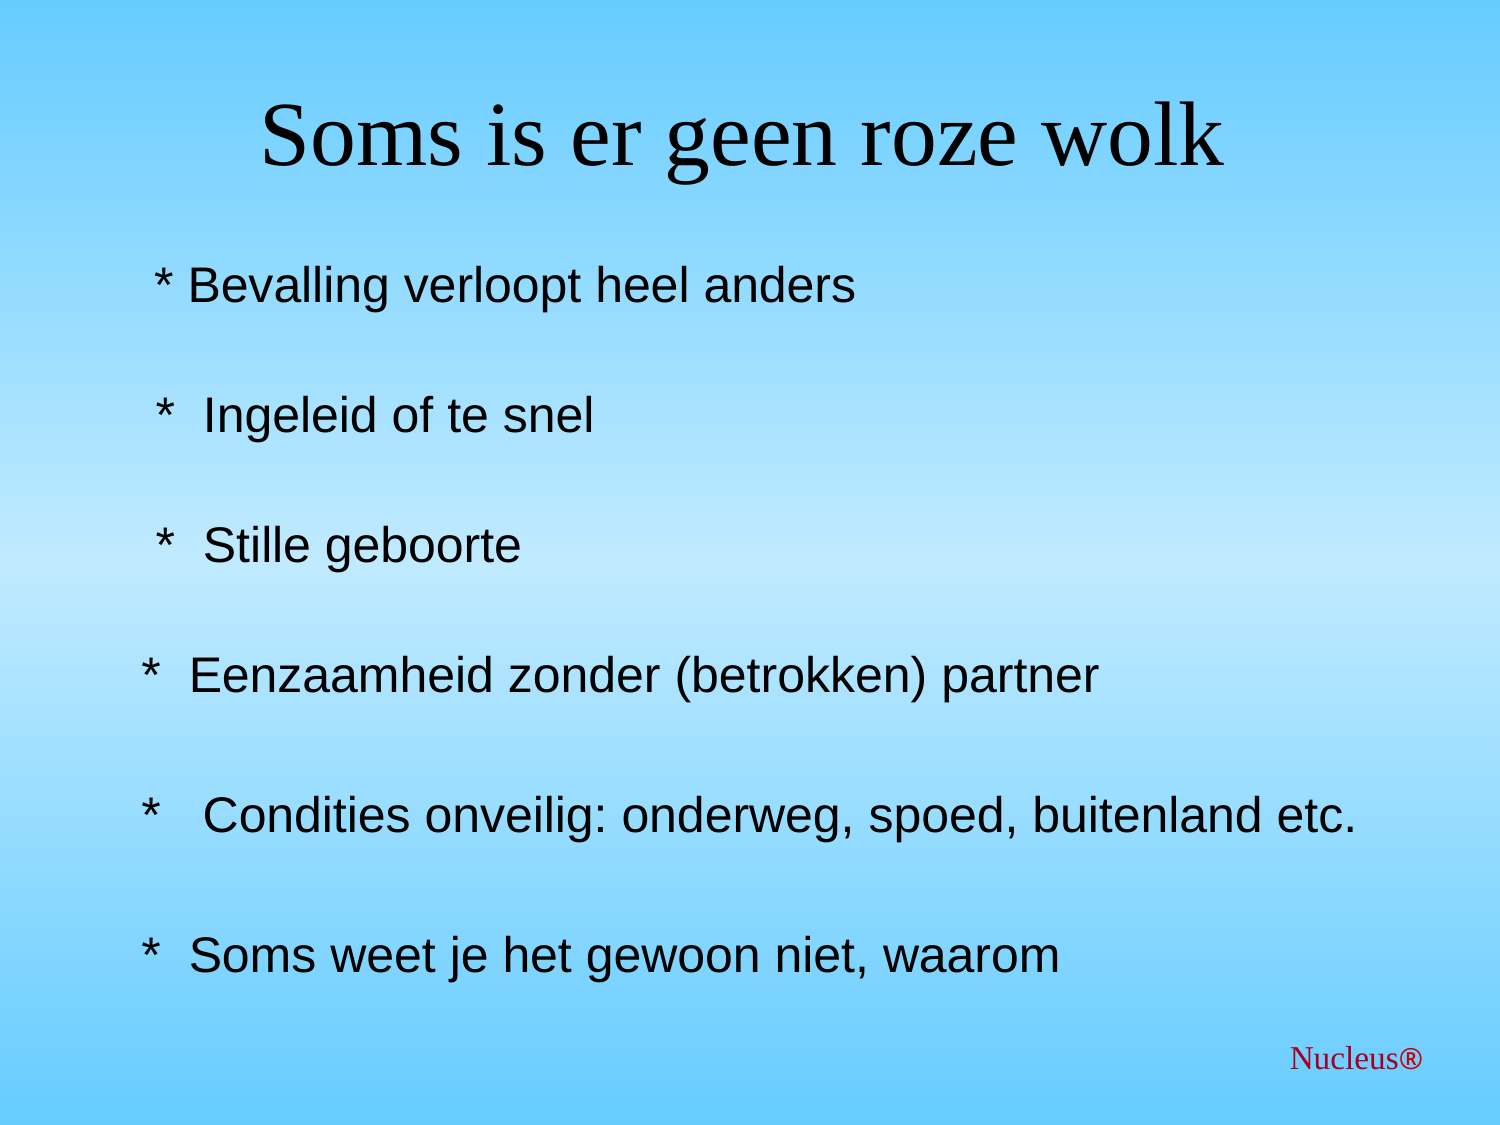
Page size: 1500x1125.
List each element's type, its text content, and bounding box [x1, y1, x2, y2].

list * Bevalling verloopt heel anders * Ingeleid of te snel * Stille geboorte * Eenzaamheid zonder (betrokken) partner * Condities onveilig: onderweg, spoed, buitenland etc. * Soms weet je het gewoon niet, waarom [126, 244, 1402, 1041]
title Soms is er geen roze wolk [105, 55, 1381, 204]
text_box Nucleus® [1275, 1012, 1475, 1088]
